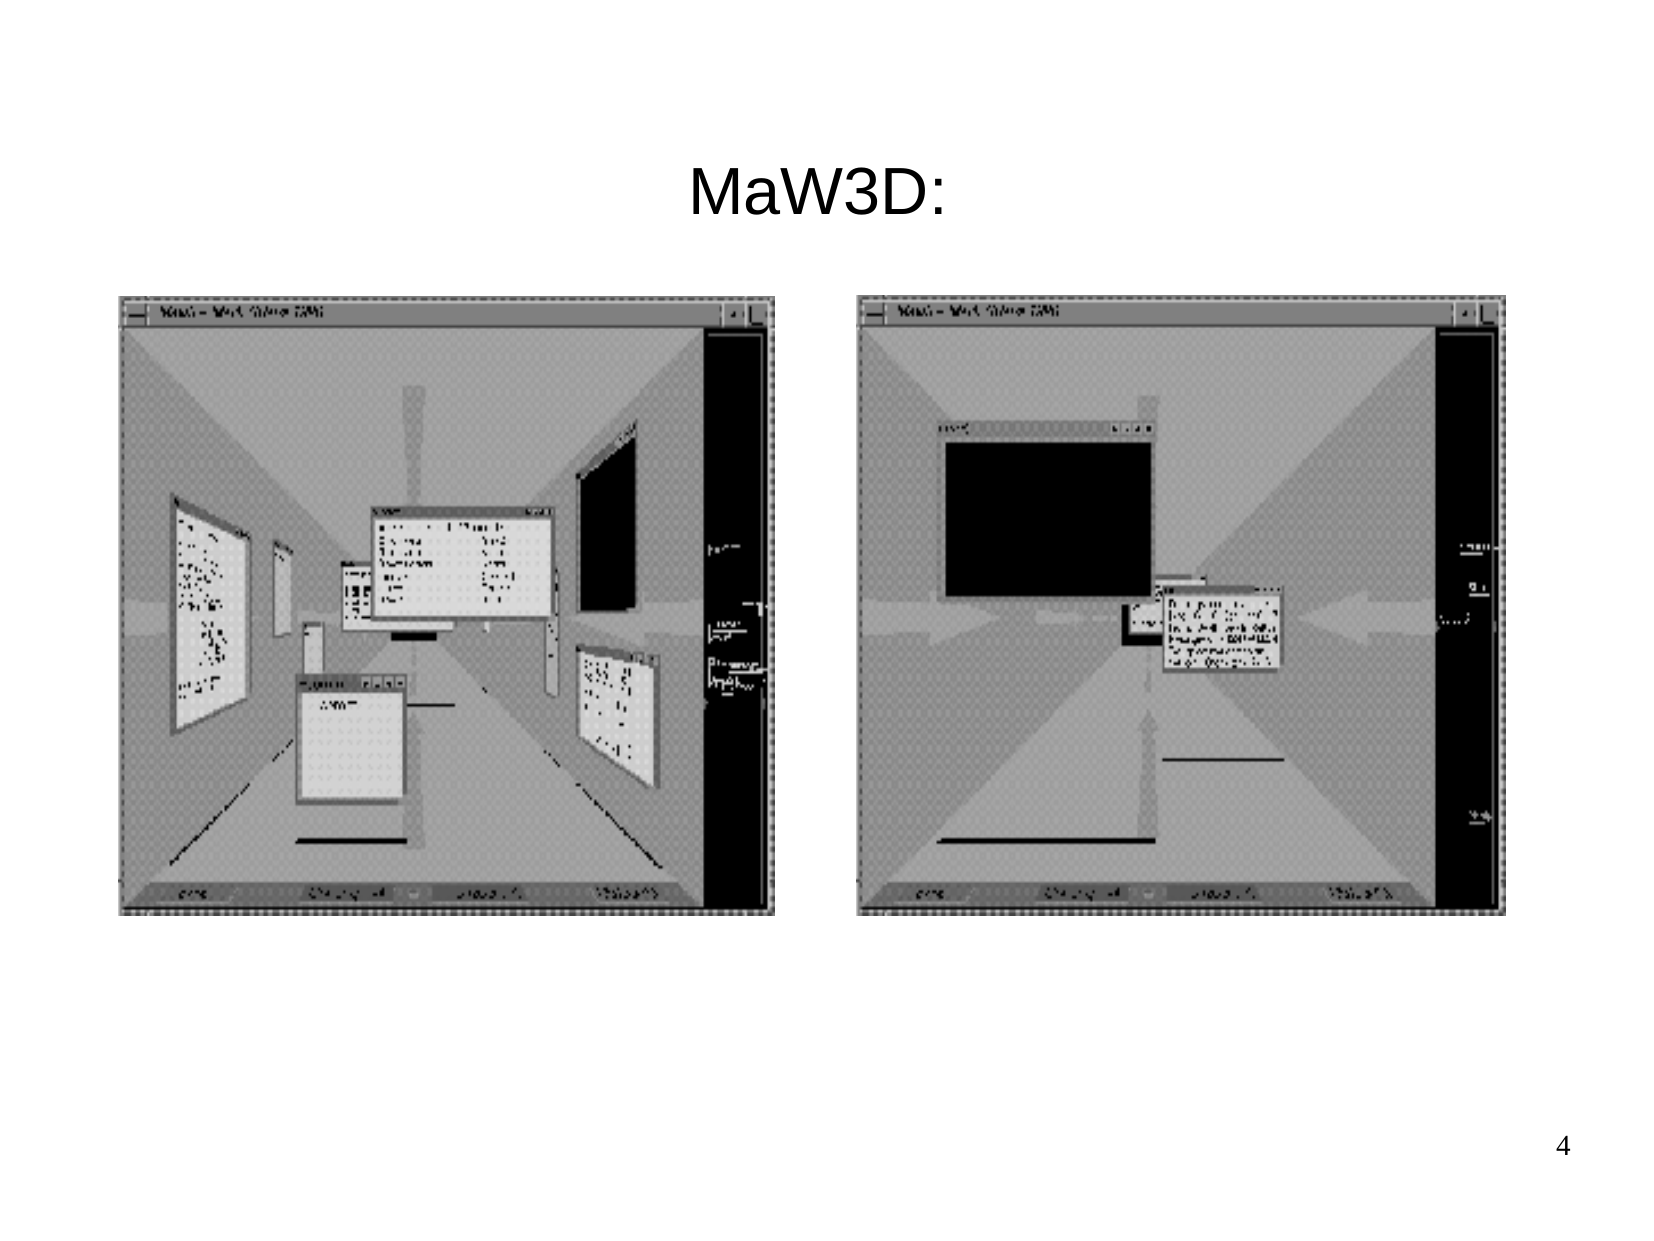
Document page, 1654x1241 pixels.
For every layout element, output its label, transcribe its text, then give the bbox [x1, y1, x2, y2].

text_box MaW3D: [673, 146, 964, 237]
picture [856, 295, 1506, 916]
picture [118, 296, 775, 916]
